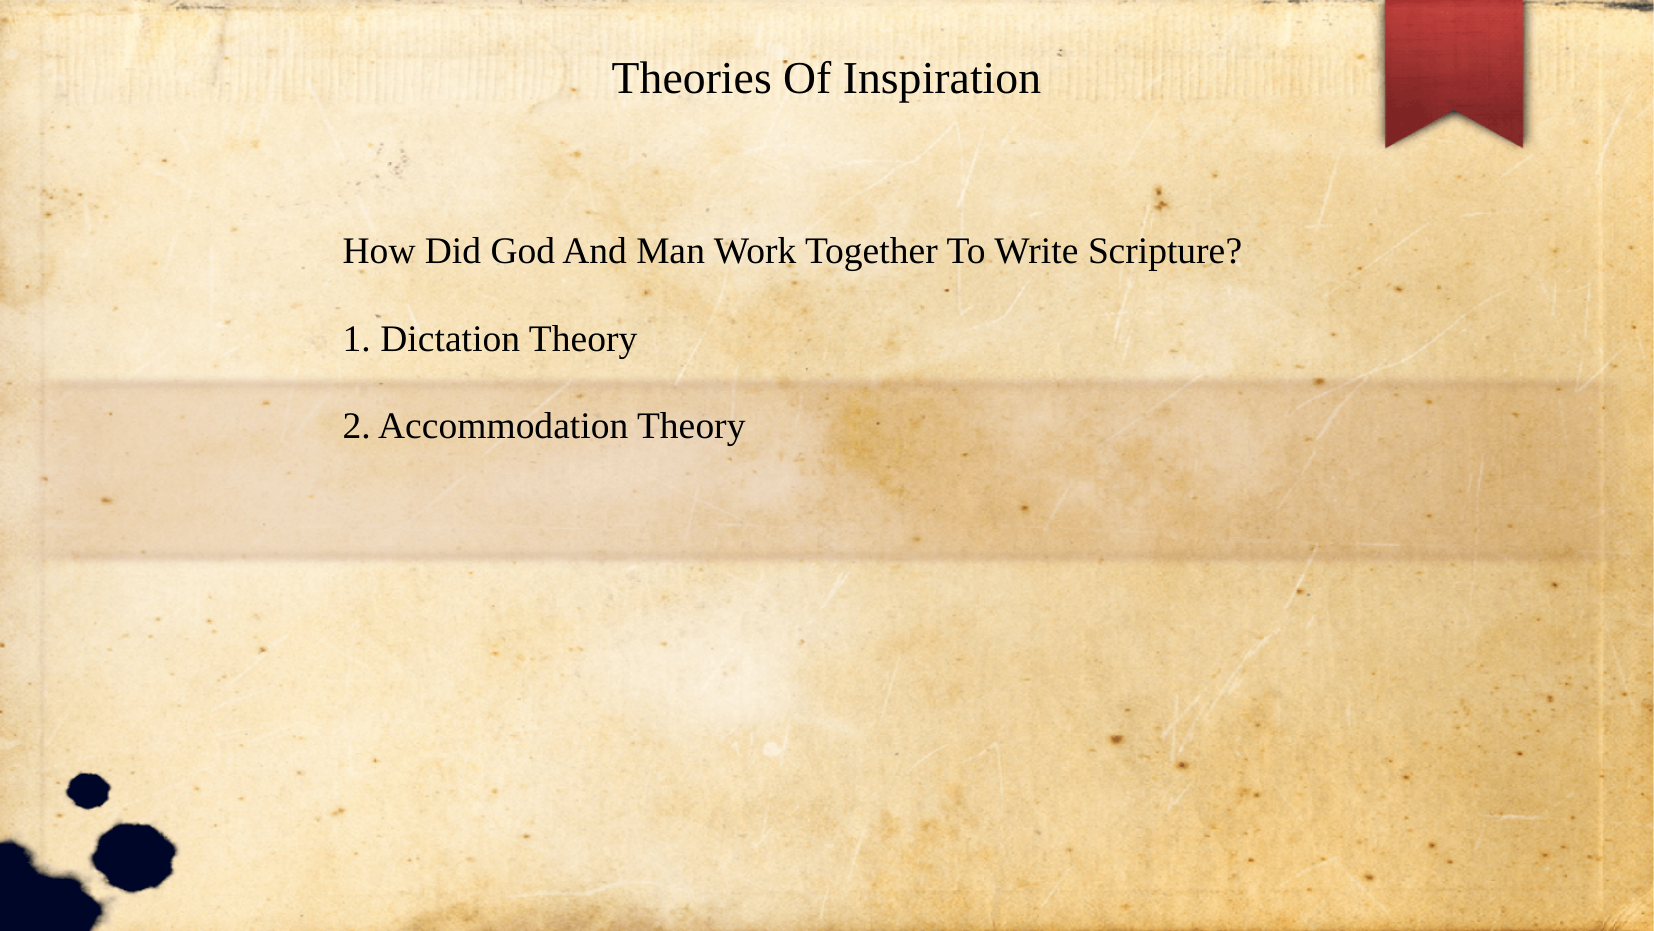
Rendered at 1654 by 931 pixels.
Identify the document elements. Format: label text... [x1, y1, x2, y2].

title Theories Of Inspiration [82, 0, 1571, 156]
list How Did God And Man Work Together To Write Scripture? 1. Dictation Theory 2. Accommodation Theory [271, 230, 1382, 770]
picture [0, 0, 1654, 931]
